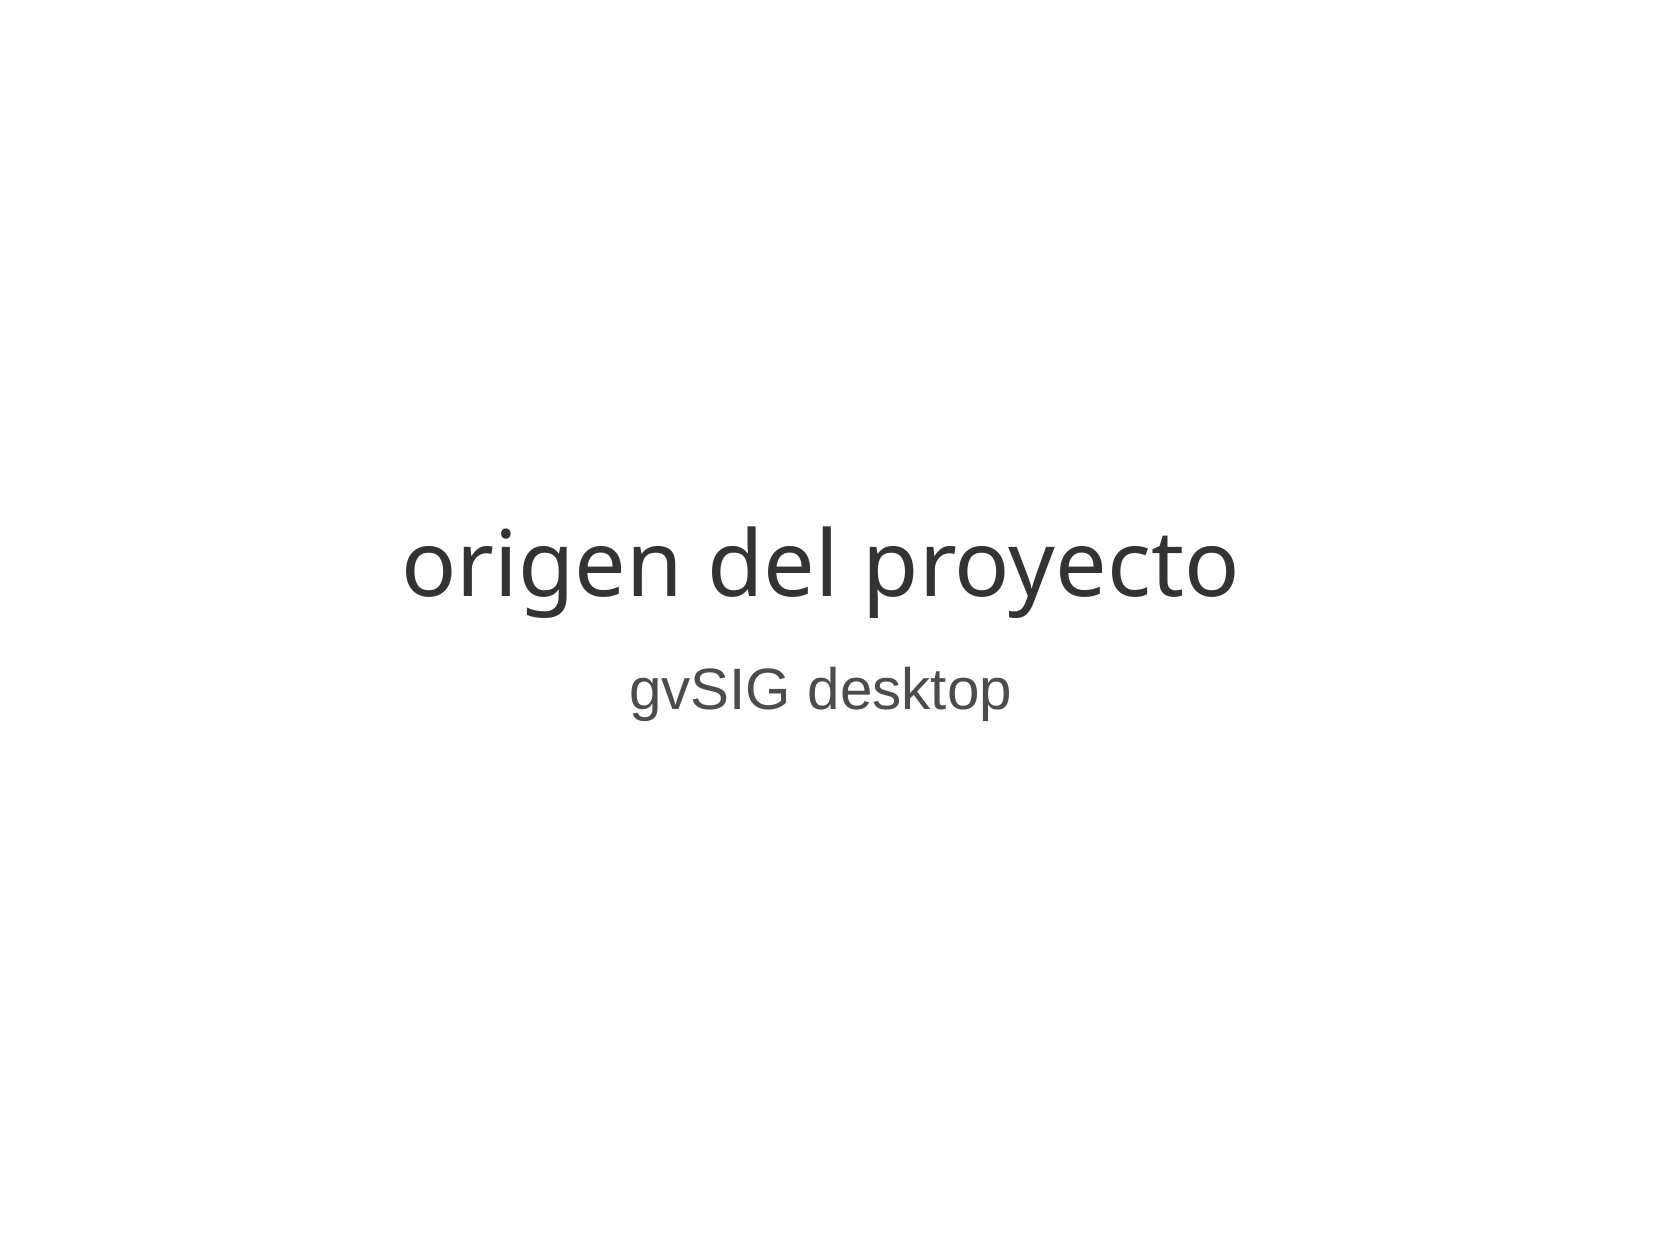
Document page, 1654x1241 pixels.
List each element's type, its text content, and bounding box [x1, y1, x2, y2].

title origen del proyecto [76, 457, 1565, 665]
text_box gvSIG desktop [547, 649, 1094, 730]
